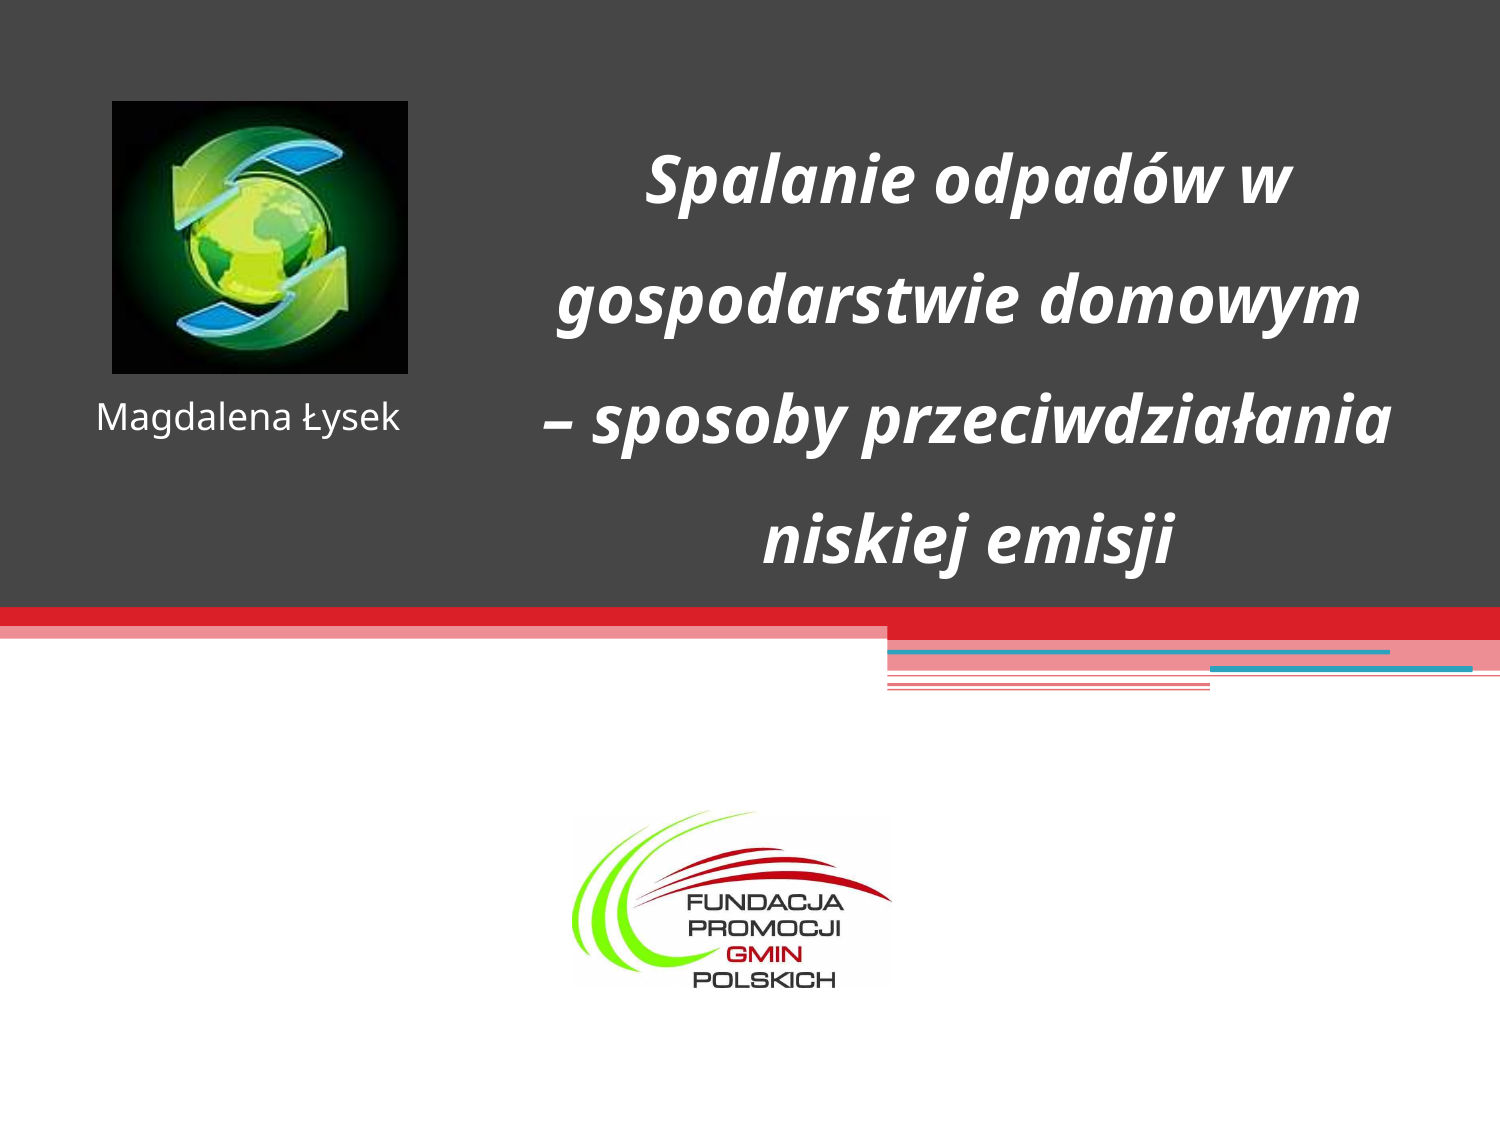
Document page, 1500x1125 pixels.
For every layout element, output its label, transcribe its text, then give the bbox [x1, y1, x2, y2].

picture [112, 101, 408, 374]
subtitle Magdalena Łysek [76, 385, 420, 1125]
picture [572, 810, 892, 988]
title Spalanie odpadów w gospodarstwie domowym – sposoby przeciwdziałania niskiej emisji [466, 90, 1471, 575]
